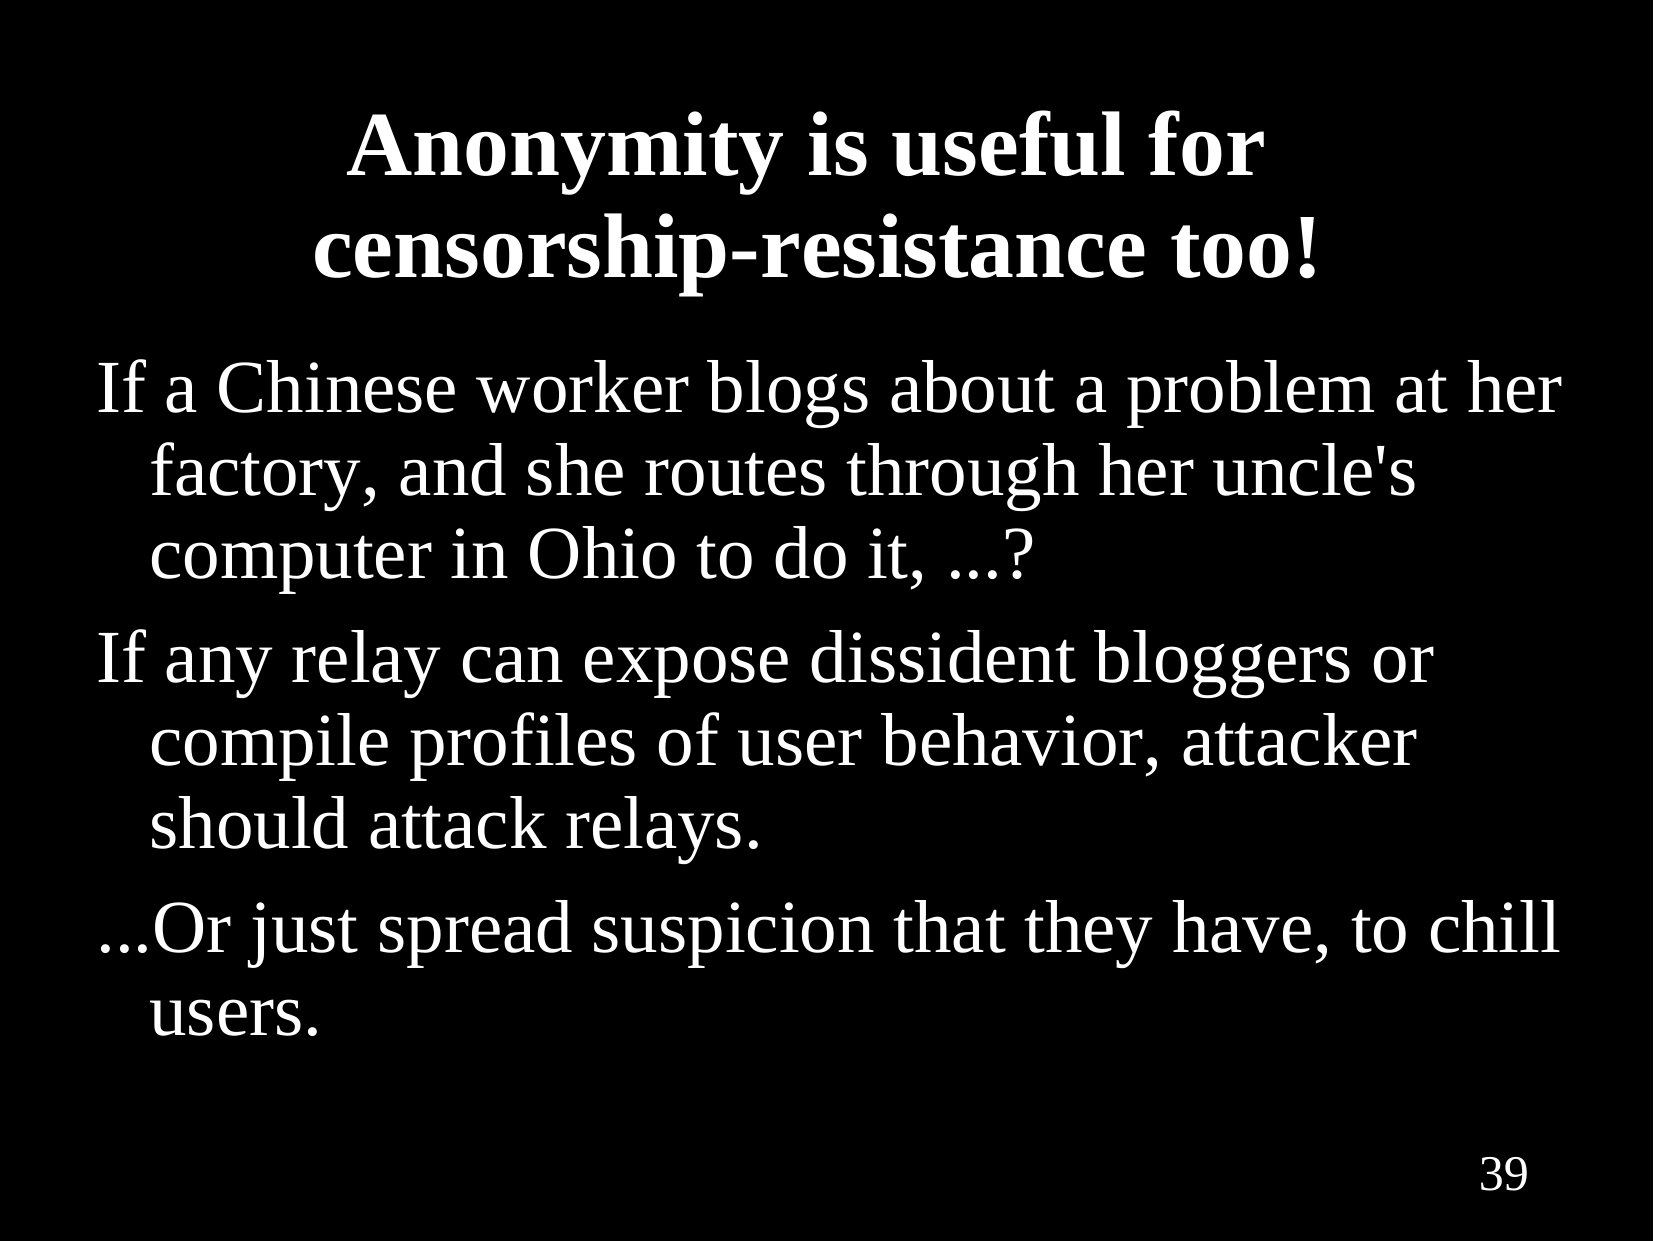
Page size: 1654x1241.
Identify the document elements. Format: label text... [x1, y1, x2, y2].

title Anonymity is useful for censorship-resistance too! [112, 75, 1525, 316]
list If a Chinese worker blogs about a problem at her factory, and she routes through her uncle's computer in Ohio to do it, ...? If any relay can expose dissident bloggers or compile profiles of user behavior, attacker should attack relays. ...Or just spread suspicion that they have, to chill users. [78, 345, 1570, 1128]
